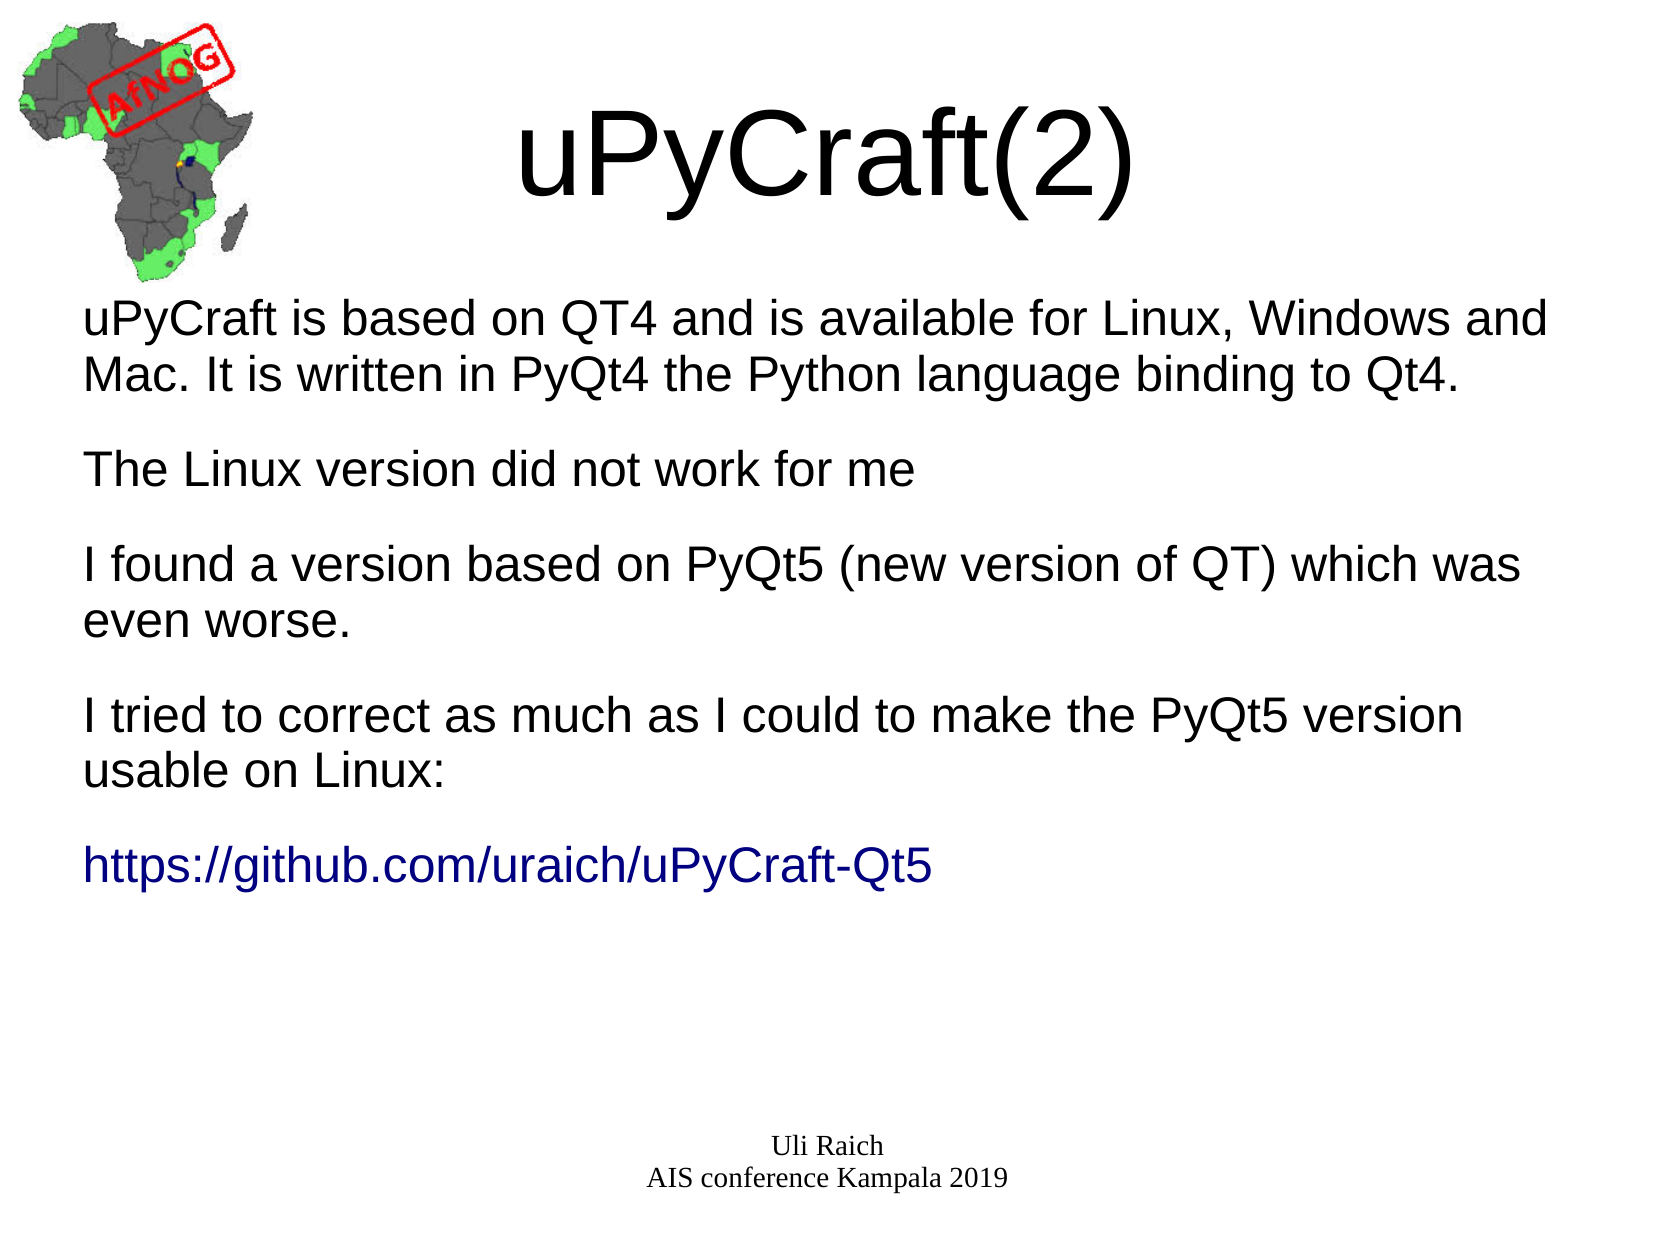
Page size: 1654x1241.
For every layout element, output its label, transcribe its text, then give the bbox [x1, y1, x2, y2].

title uPyCraft(2) [82, 49, 1571, 257]
picture [9, 0, 259, 291]
list uPyCraft is based on QT4 and is available for Linux, Windows and Mac. It is written in PyQt4 the Python language binding to Qt4. The Linux version did not work for me I found a version based on PyQt5 (new version of QT) which was even worse. I tried to correct as much as I could to make the PyQt5 version usable on Linux: https://github.com/uraich/uPyCraft-Qt5 [82, 290, 1571, 1010]
